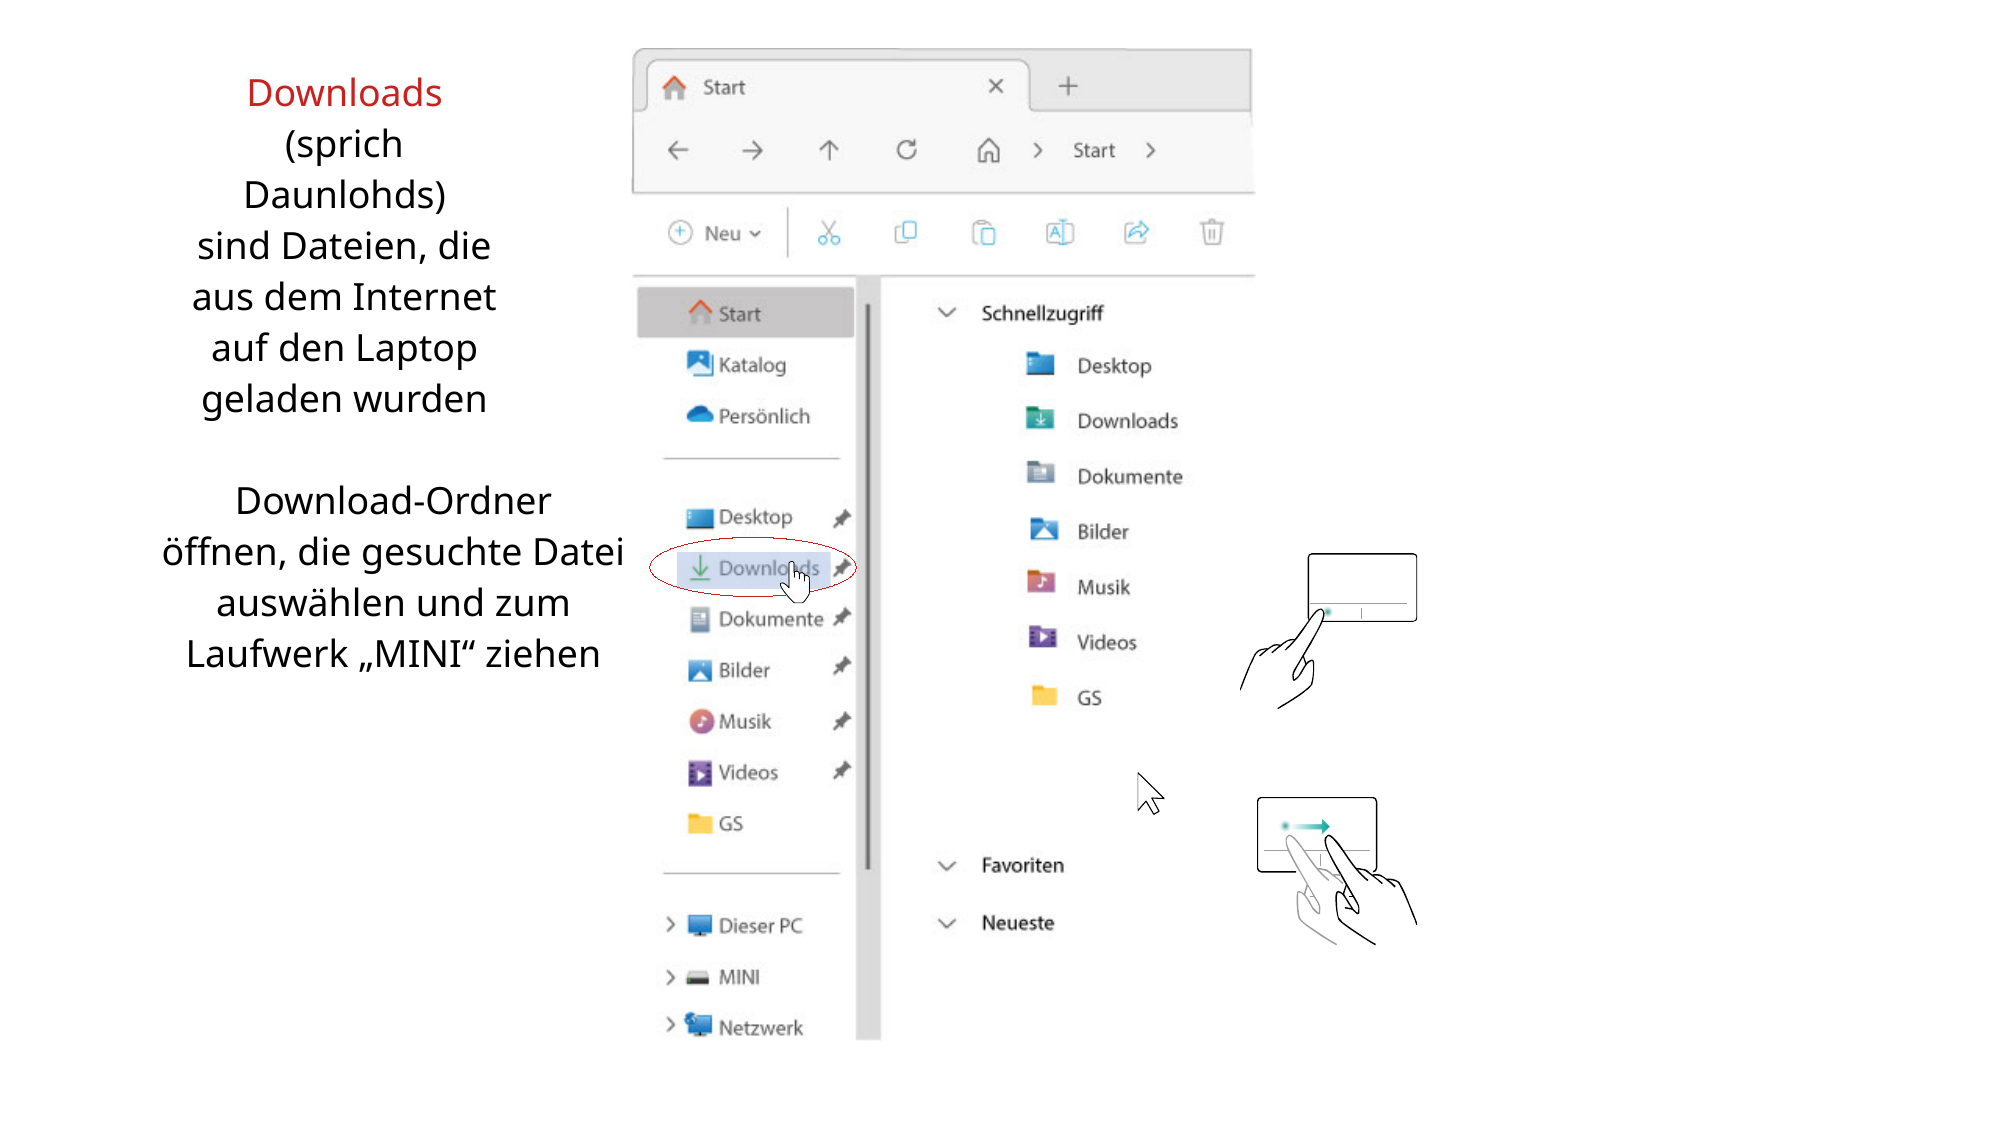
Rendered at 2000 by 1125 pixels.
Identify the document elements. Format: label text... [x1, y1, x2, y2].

text_box [676, 552, 831, 589]
text_box Downloads (sprich Daunlohds) sind Dateien, die aus dem Internet auf den Laptop geladen wurden [177, 59, 532, 326]
text_box Download-Ordner öffnen, die gesuchte Datei auswählen und zum Laufwerk „MINI“ ziehen [146, 466, 621, 652]
picture [631, 48, 1418, 1042]
picture [1257, 797, 1418, 946]
